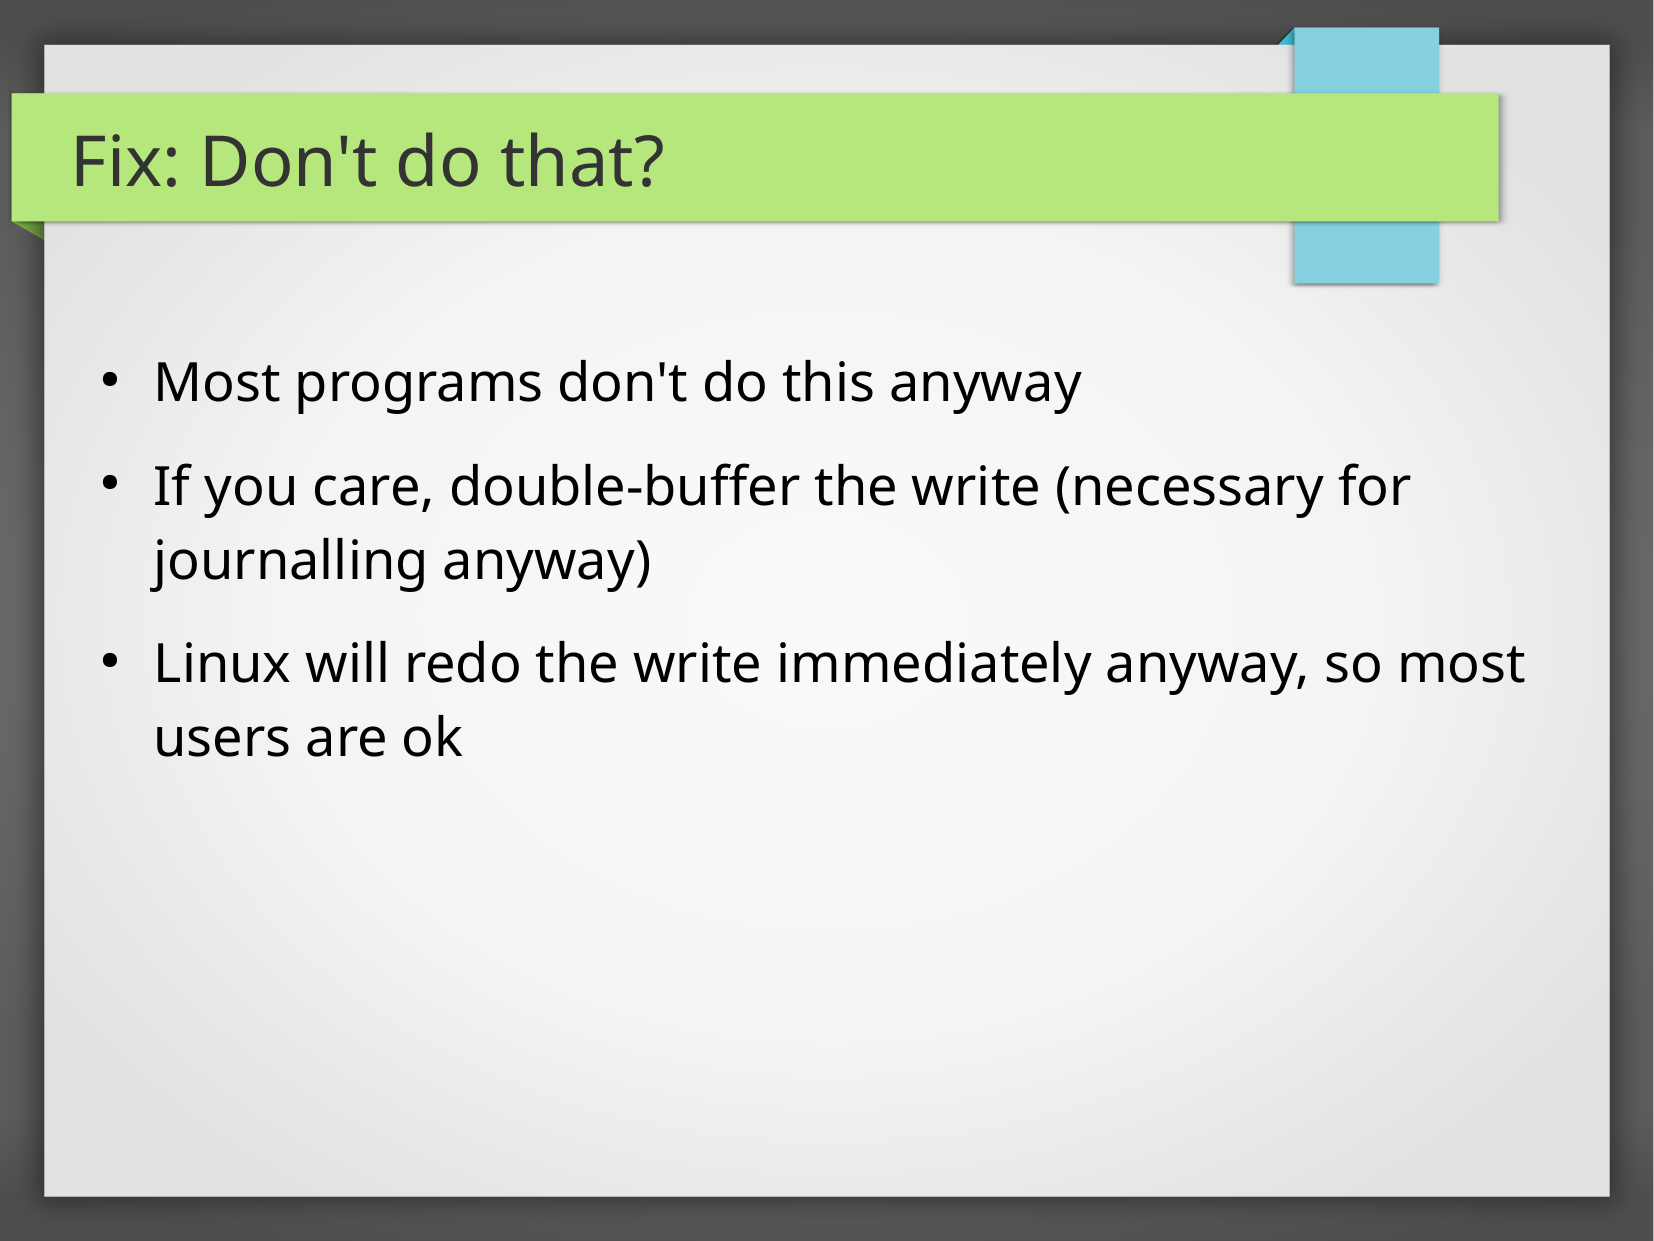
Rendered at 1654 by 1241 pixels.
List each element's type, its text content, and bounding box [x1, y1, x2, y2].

picture [0, 0, 1654, 1241]
title Fix: Don't do that? [70, 106, 1229, 213]
list Most programs don't do this anyway If you care, double-buffer the write (necessary for journalling anyway) Linux will redo the write immediately anyway, so most users are ok [82, 343, 1538, 1063]
